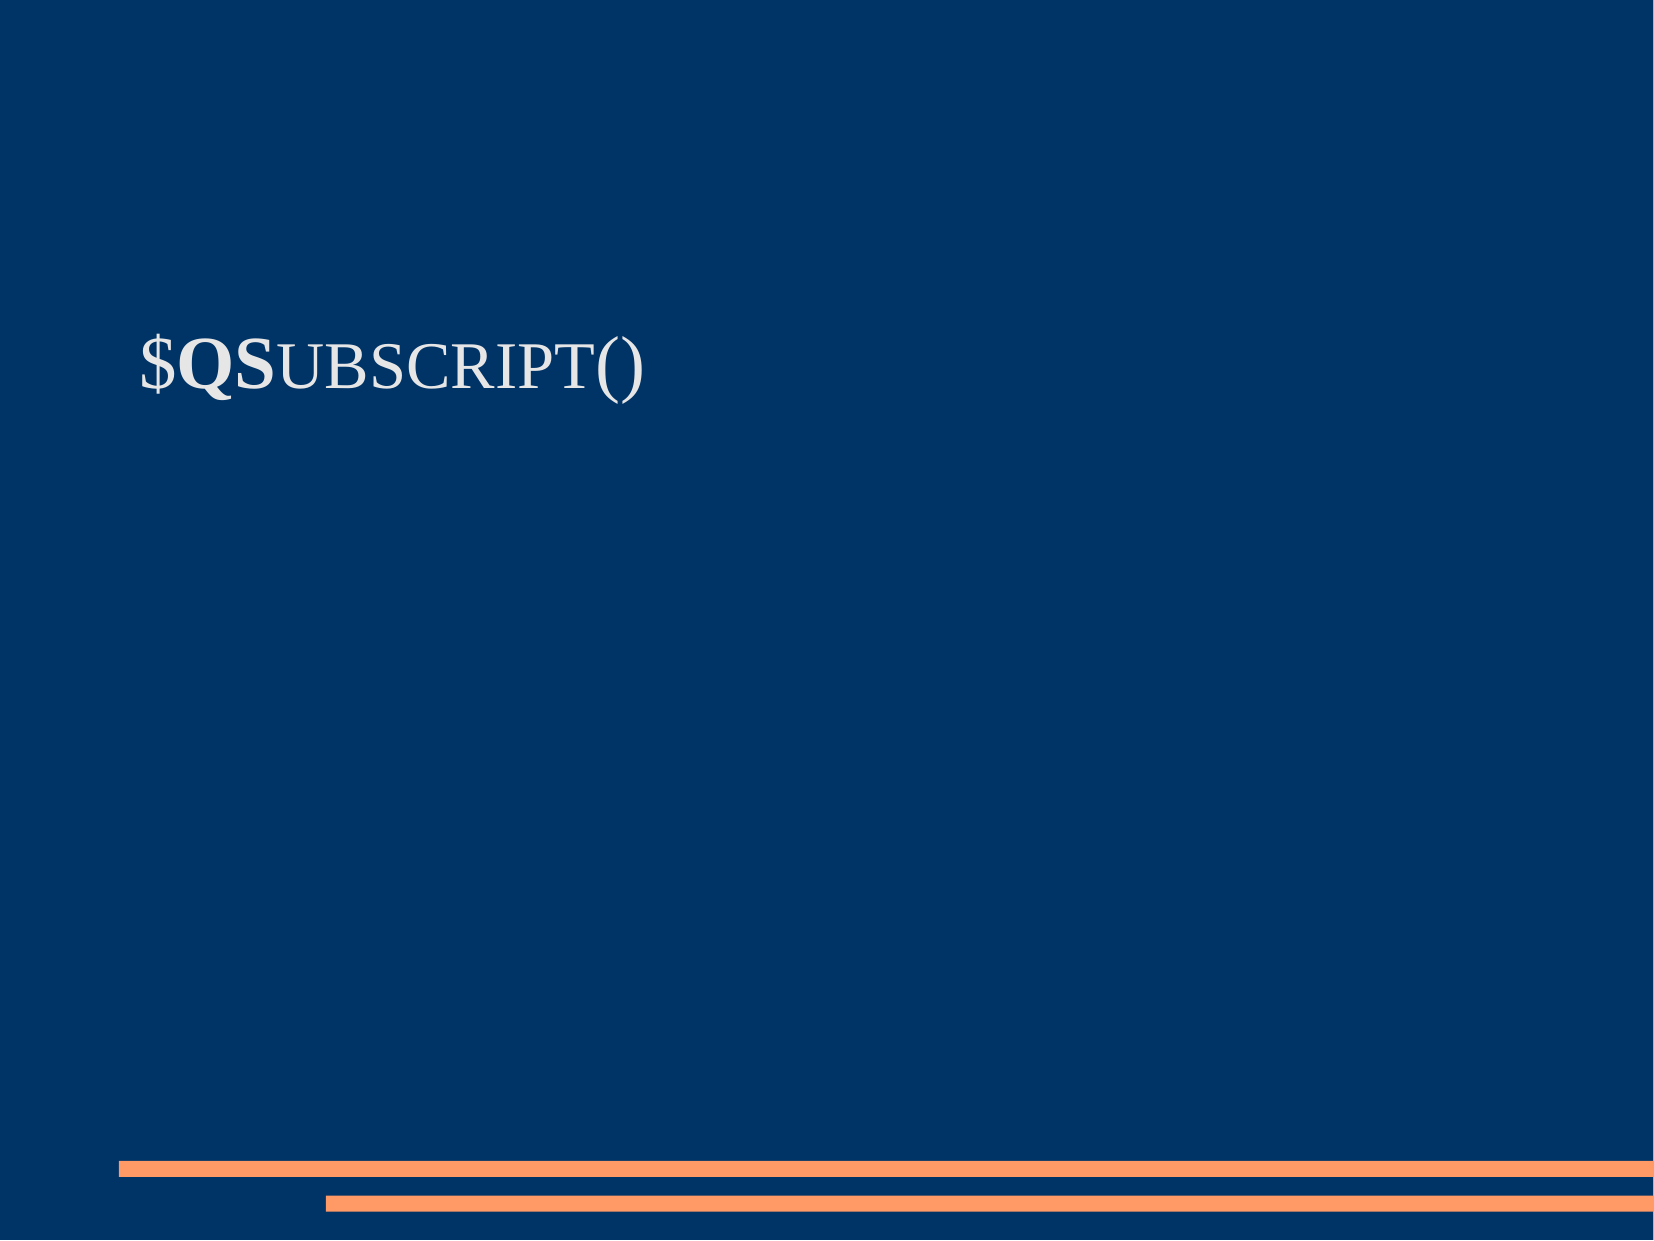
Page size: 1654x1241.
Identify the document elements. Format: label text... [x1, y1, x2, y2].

list $QSUBSCRIPT() [121, 322, 1561, 1118]
